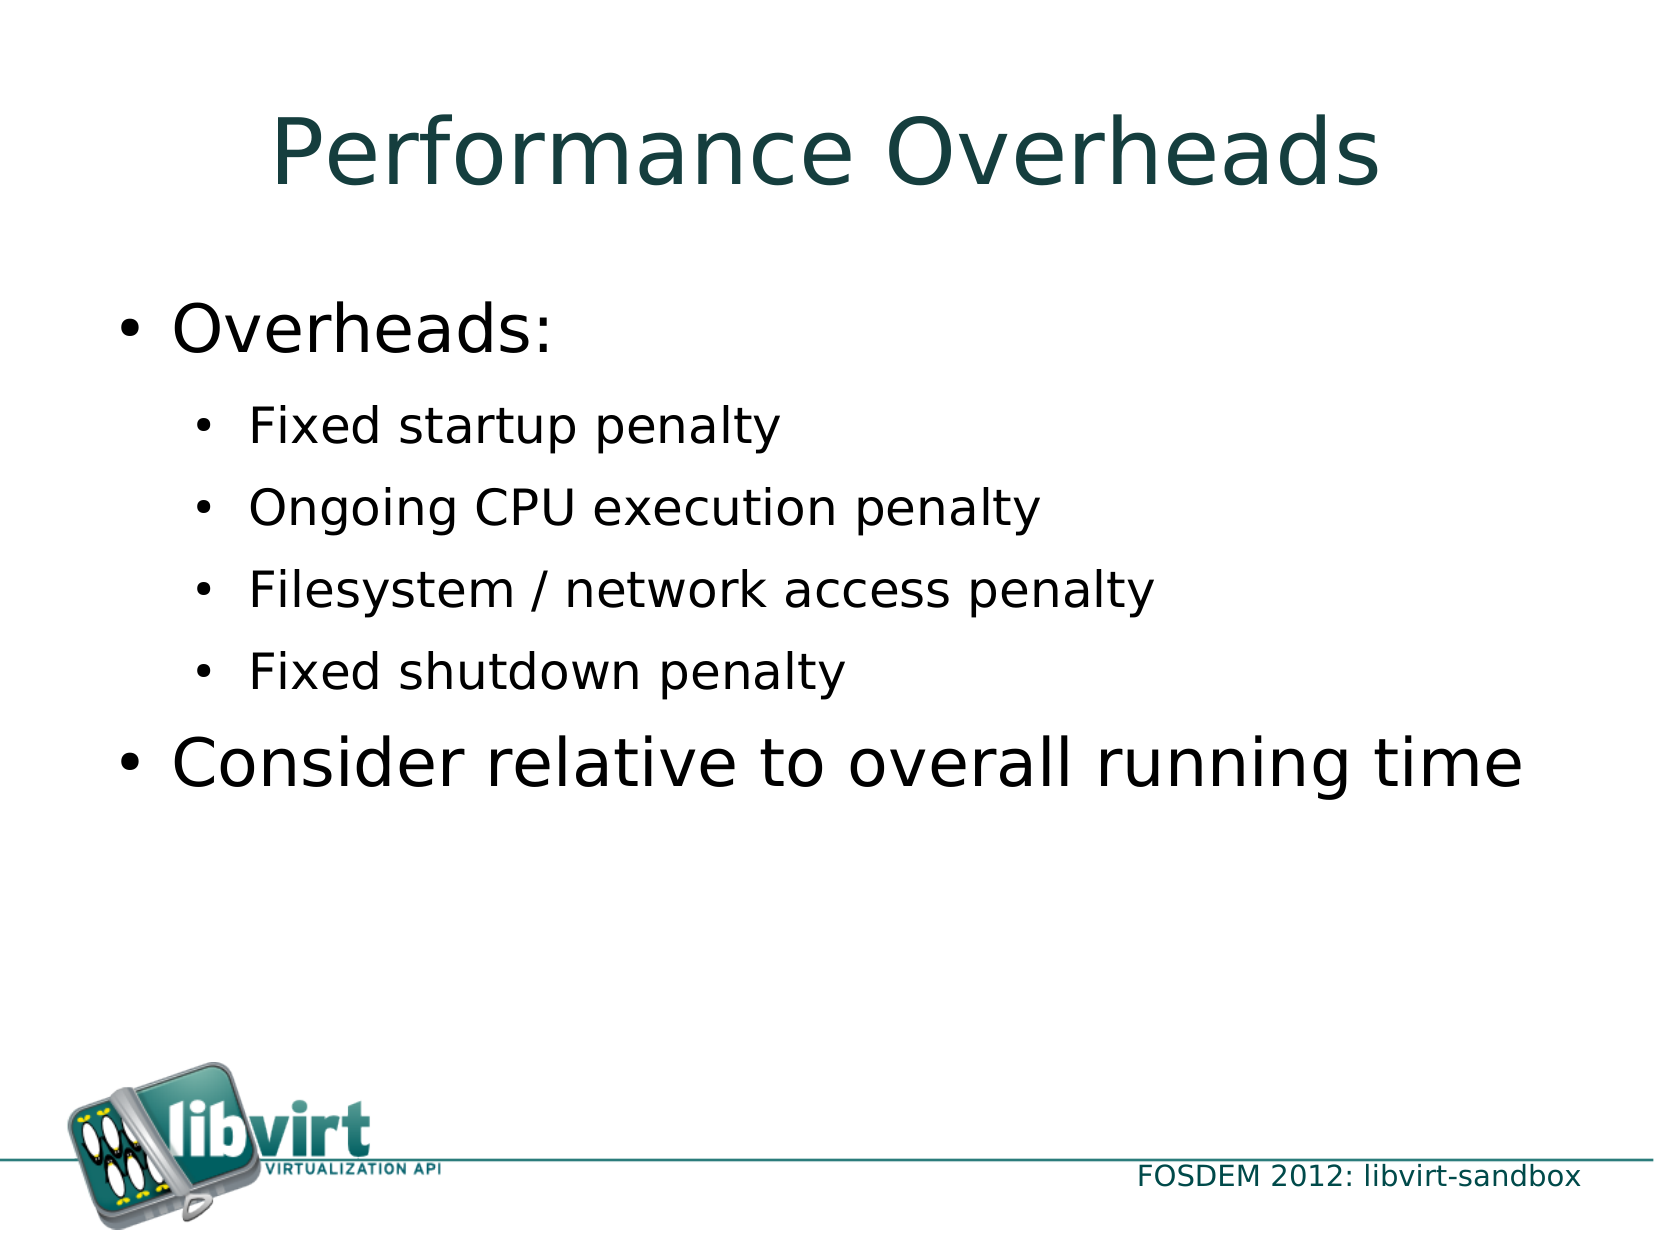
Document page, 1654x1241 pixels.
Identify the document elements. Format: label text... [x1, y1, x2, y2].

title Performance Overheads [82, 49, 1571, 257]
text_box FOSDEM 2012: libvirt-sandbox [1122, 1151, 1654, 1211]
list Overheads: Fixed startup penalty Ongoing CPU execution penalty Filesystem / network access penalty Fixed shutdown penalty Consider relative to overall running time [82, 290, 1571, 1062]
picture [0, 1062, 1654, 1230]
